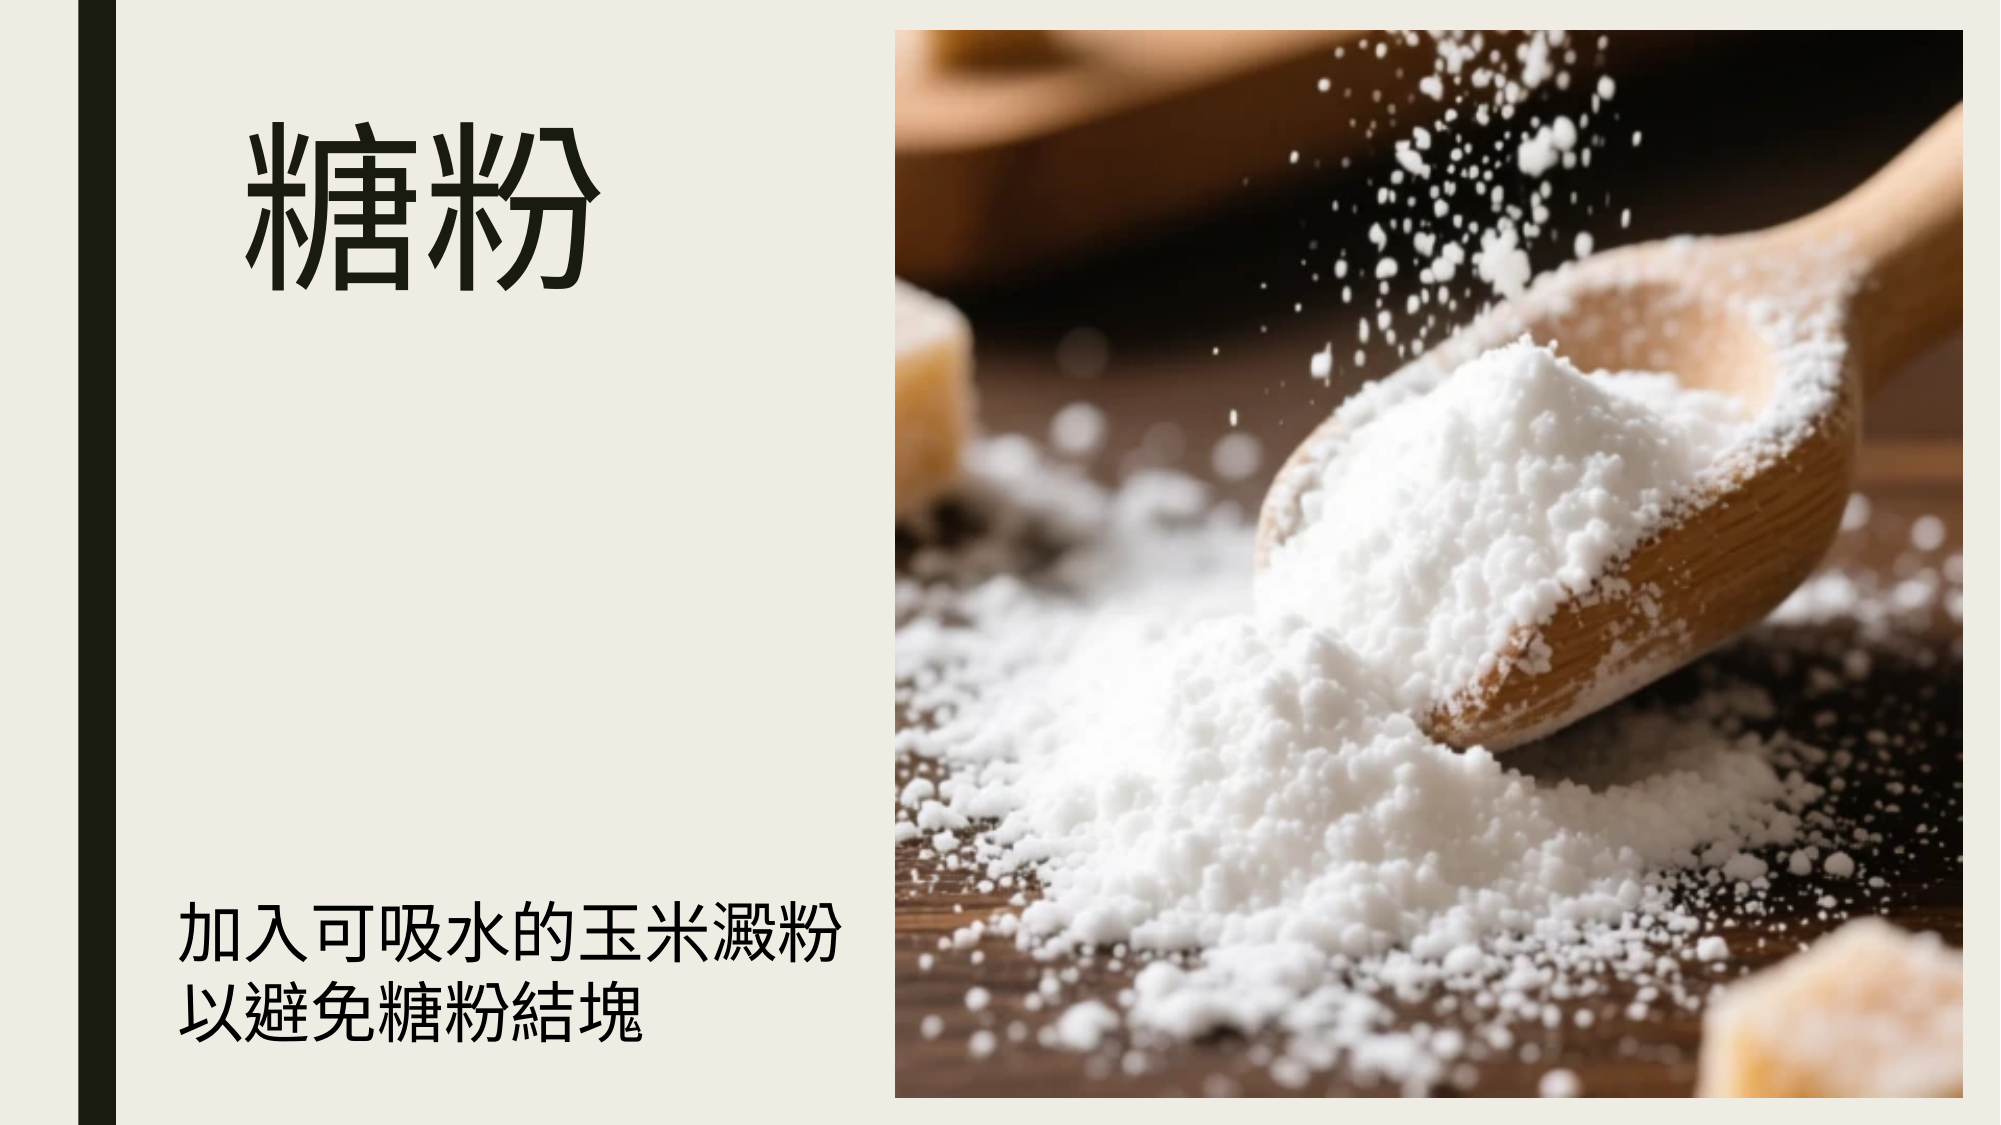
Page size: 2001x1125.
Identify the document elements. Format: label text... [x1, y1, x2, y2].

title 糖粉 [225, 112, 1801, 357]
picture [895, 30, 1963, 1098]
text_box 加入可吸水的玉米澱粉 以避免糖粉結塊 [162, 883, 916, 1061]
